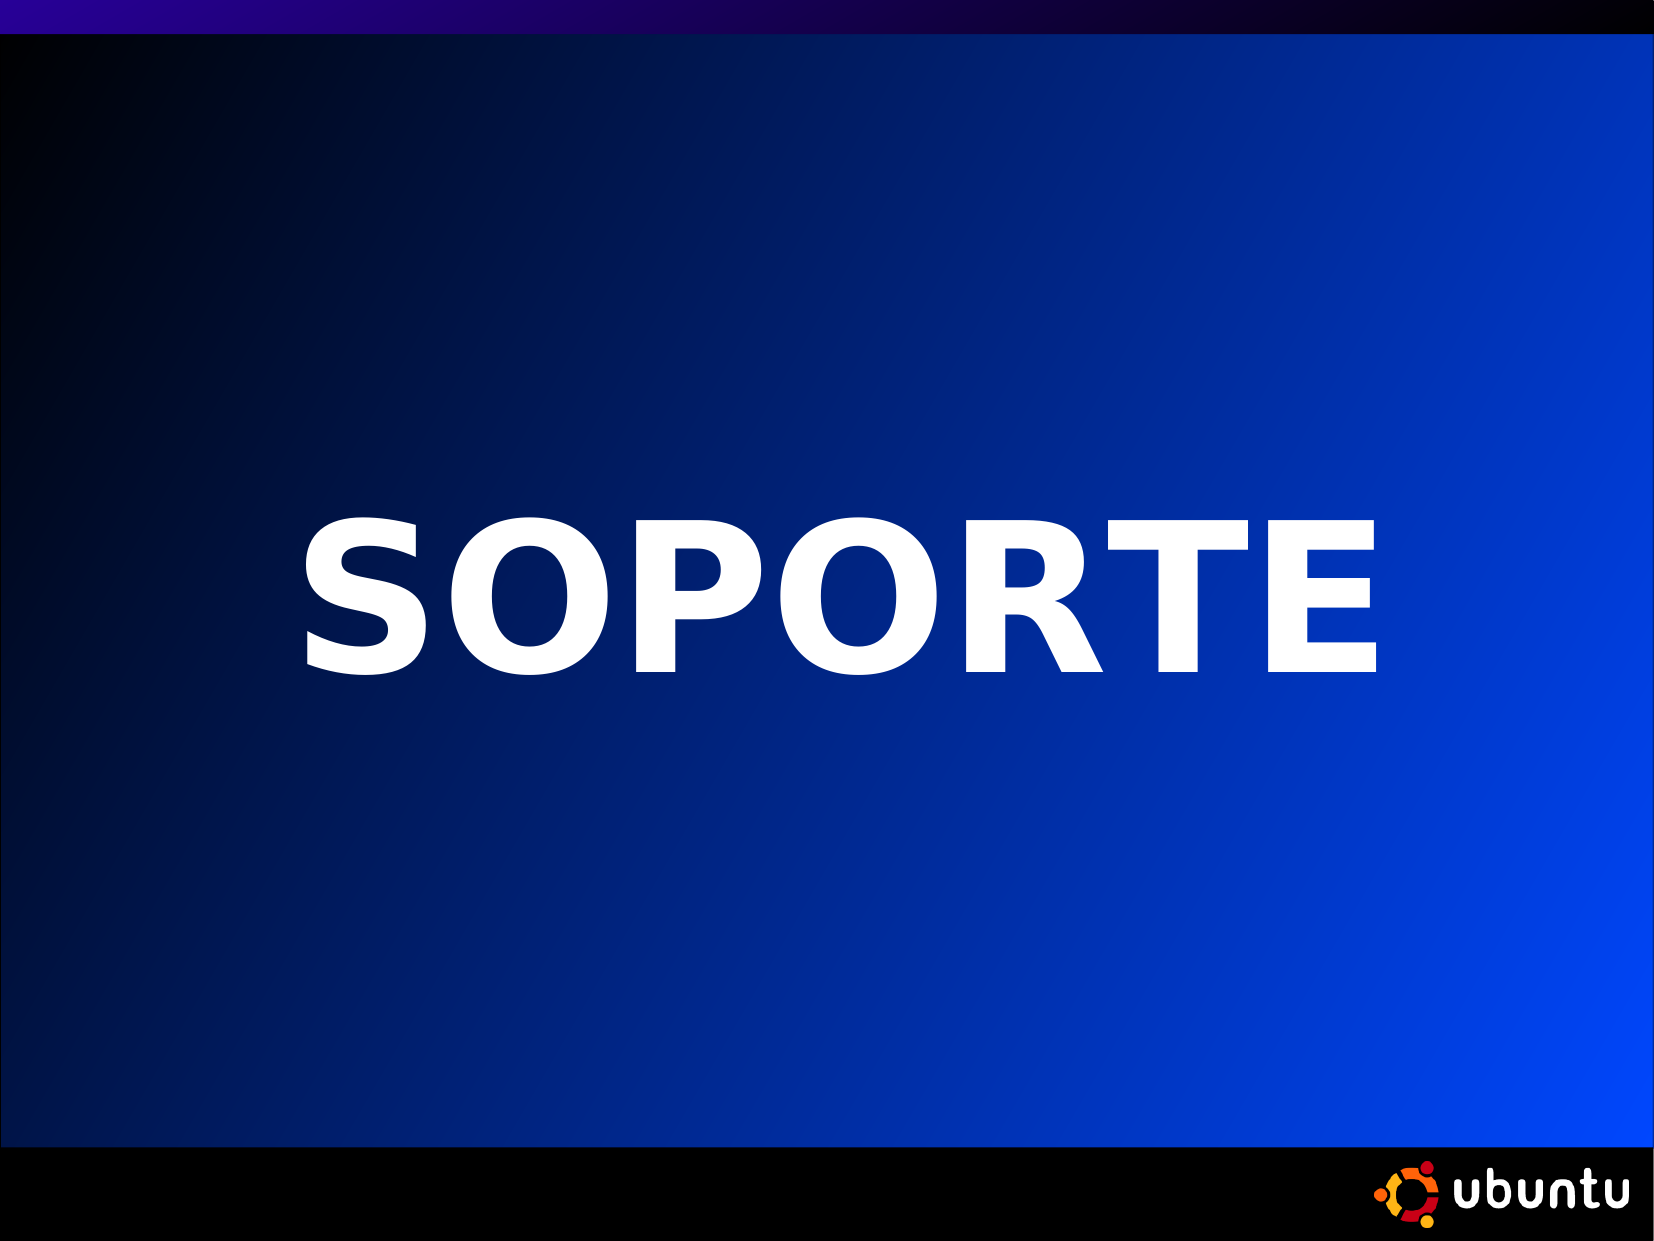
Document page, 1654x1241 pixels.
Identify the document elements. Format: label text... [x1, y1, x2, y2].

text_box SOPORTE [291, 477, 1393, 720]
picture [1374, 1161, 1629, 1228]
text_box [0, 0, 1654, 1241]
